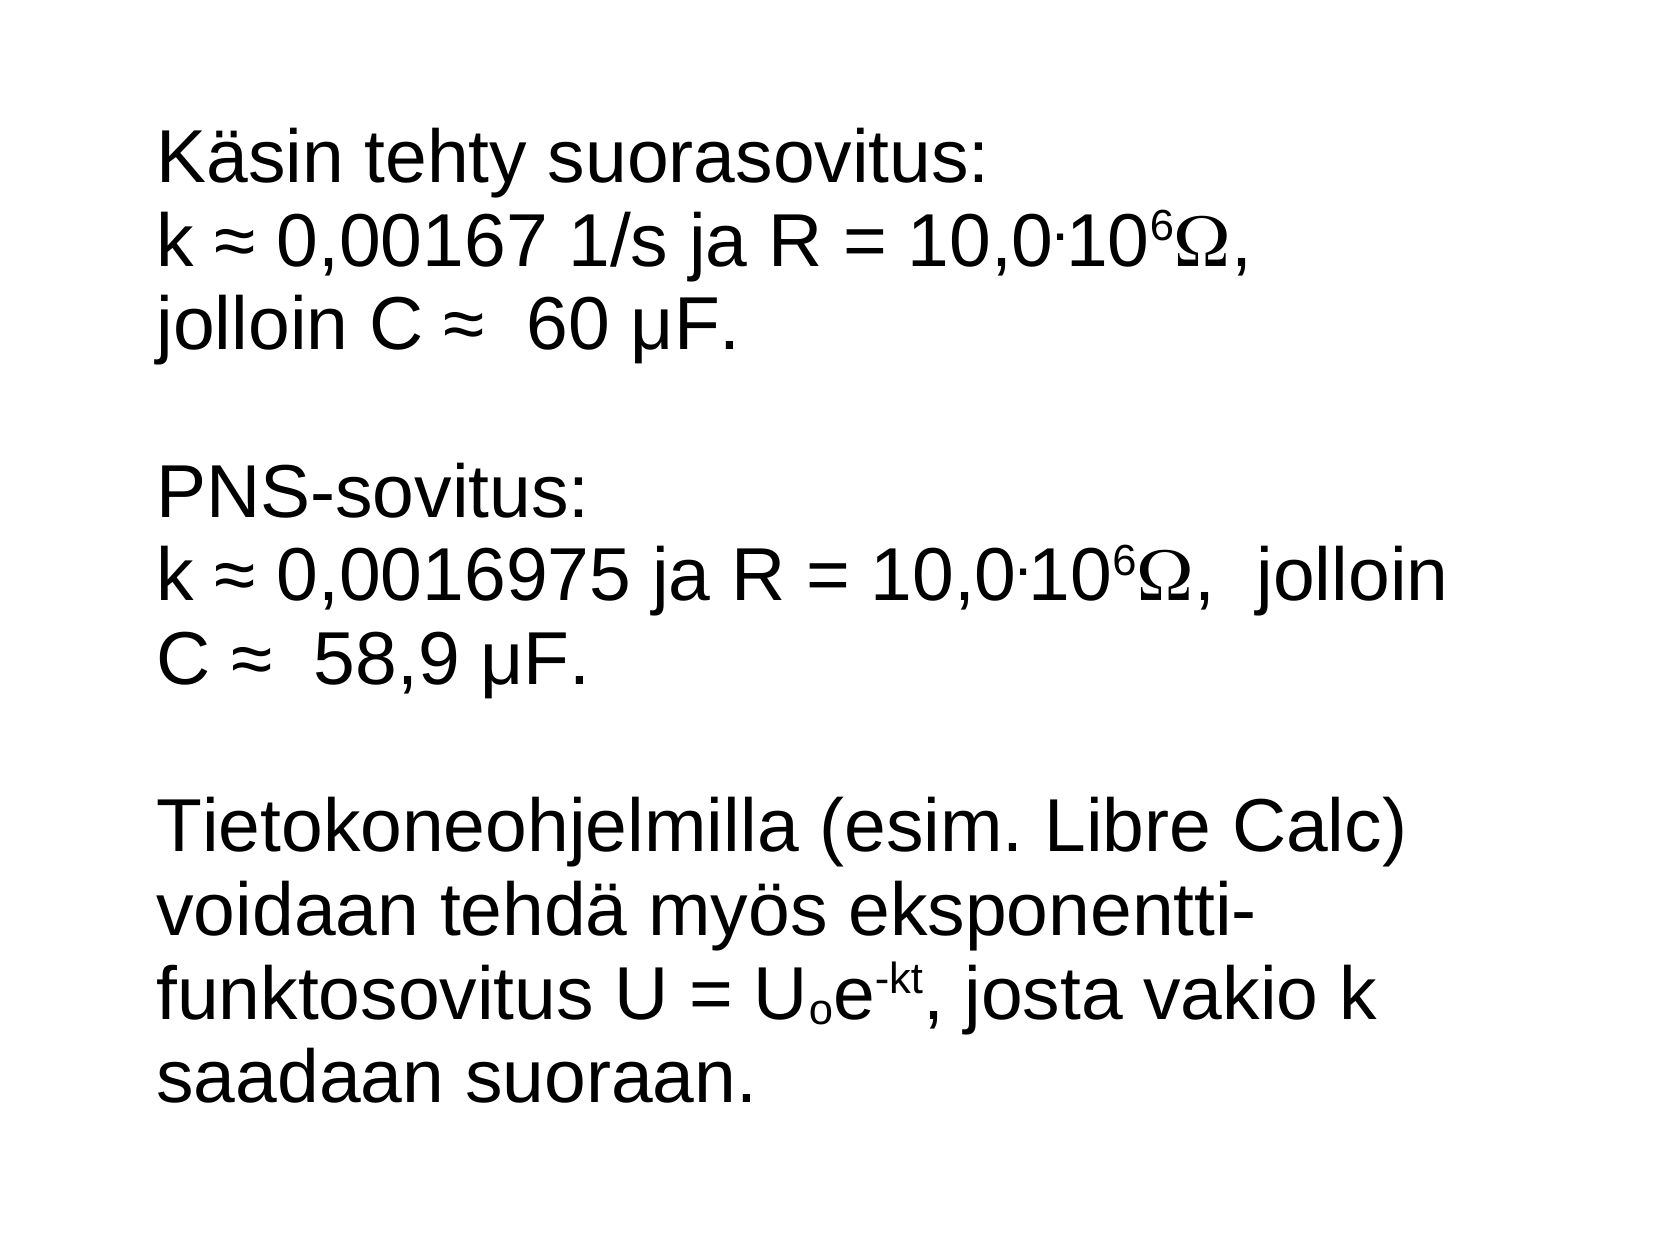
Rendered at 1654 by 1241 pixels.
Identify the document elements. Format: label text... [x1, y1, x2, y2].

text_box Käsin tehty suorasovitus: k ≈ 0,00167 1/s ja R = 10,0.106W, jolloin C ≈ 60 μF. PNS-sovitus: k ≈ 0,0016975 ja R = 10,0.106W, jolloin C ≈ 58,9 μF. Tietokoneohjelmilla (esim. Libre Calc) voidaan tehdä myös eksponentti-funktosovitus U = Uoe-kt, josta vakio k saadaan suoraan. [141, 108, 1477, 1151]
